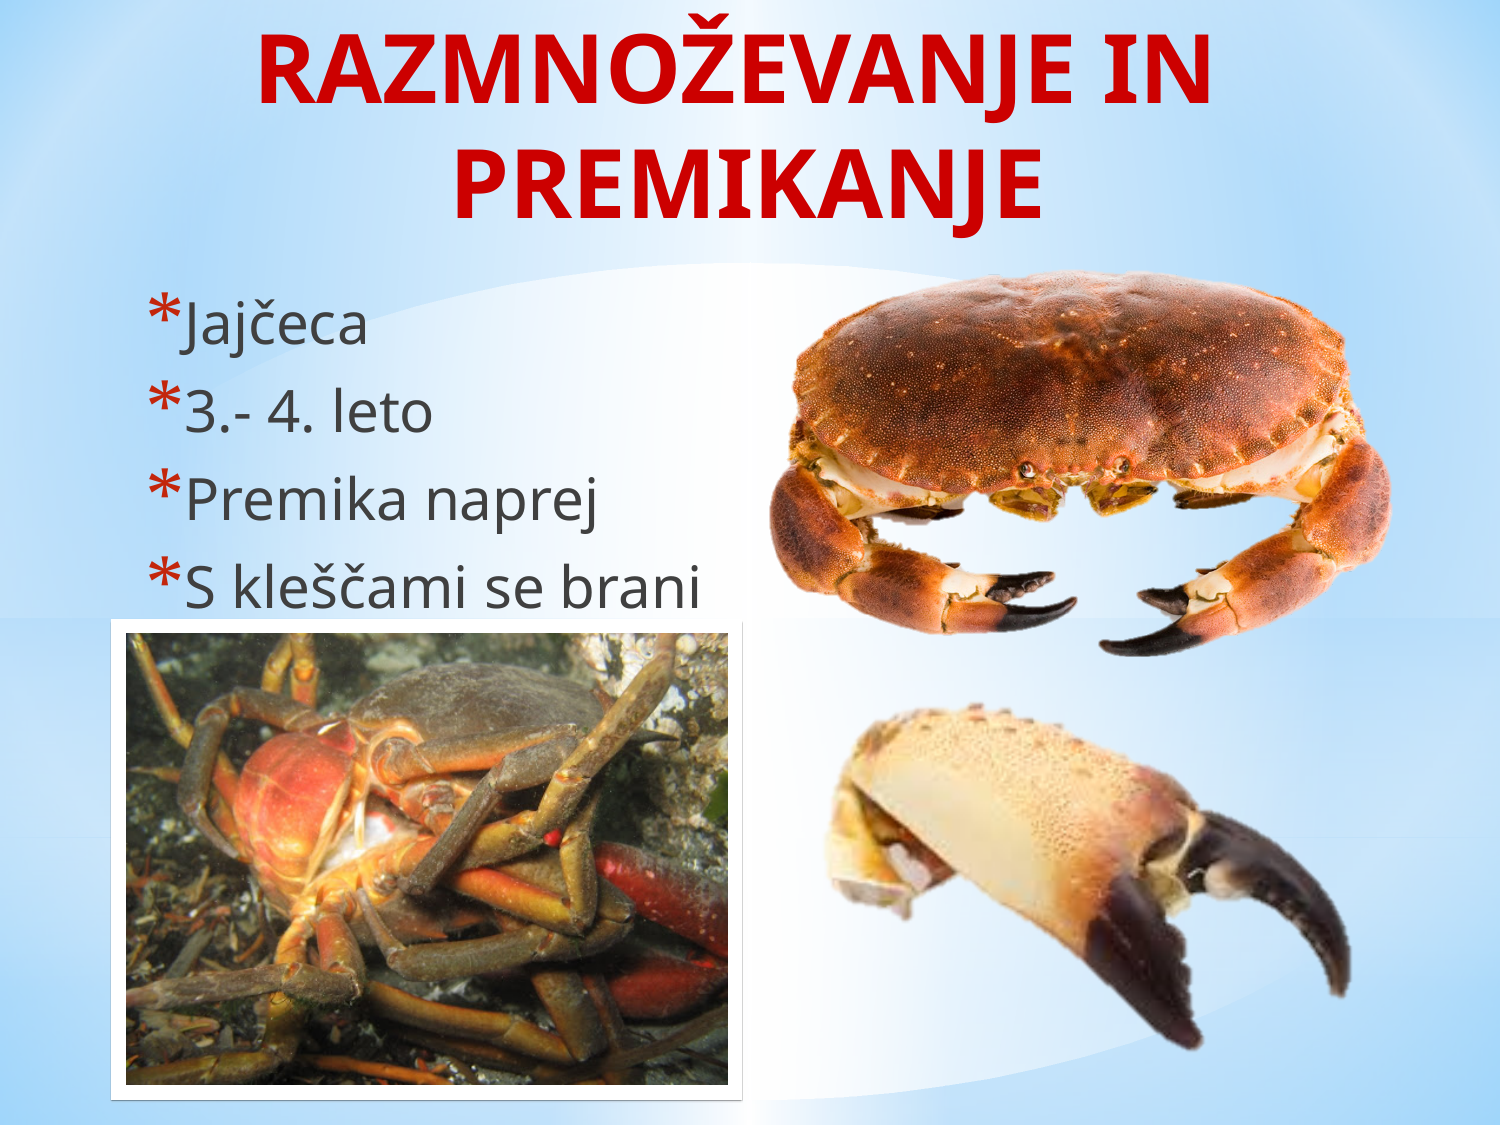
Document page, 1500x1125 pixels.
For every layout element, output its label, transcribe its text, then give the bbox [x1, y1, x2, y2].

list Jajčeca 3.- 4. leto Premika naprej S kleščami se brani [743, 699, 753, 849]
picture [714, 190, 1477, 1098]
title RAZMNOŽEVANJE IN PREMIKANJE [0, 0, 1500, 188]
list Jajčeca 3.- 4. leto Premika naprej S kleščami se brani [123, 278, 714, 619]
picture [125, 633, 728, 1086]
